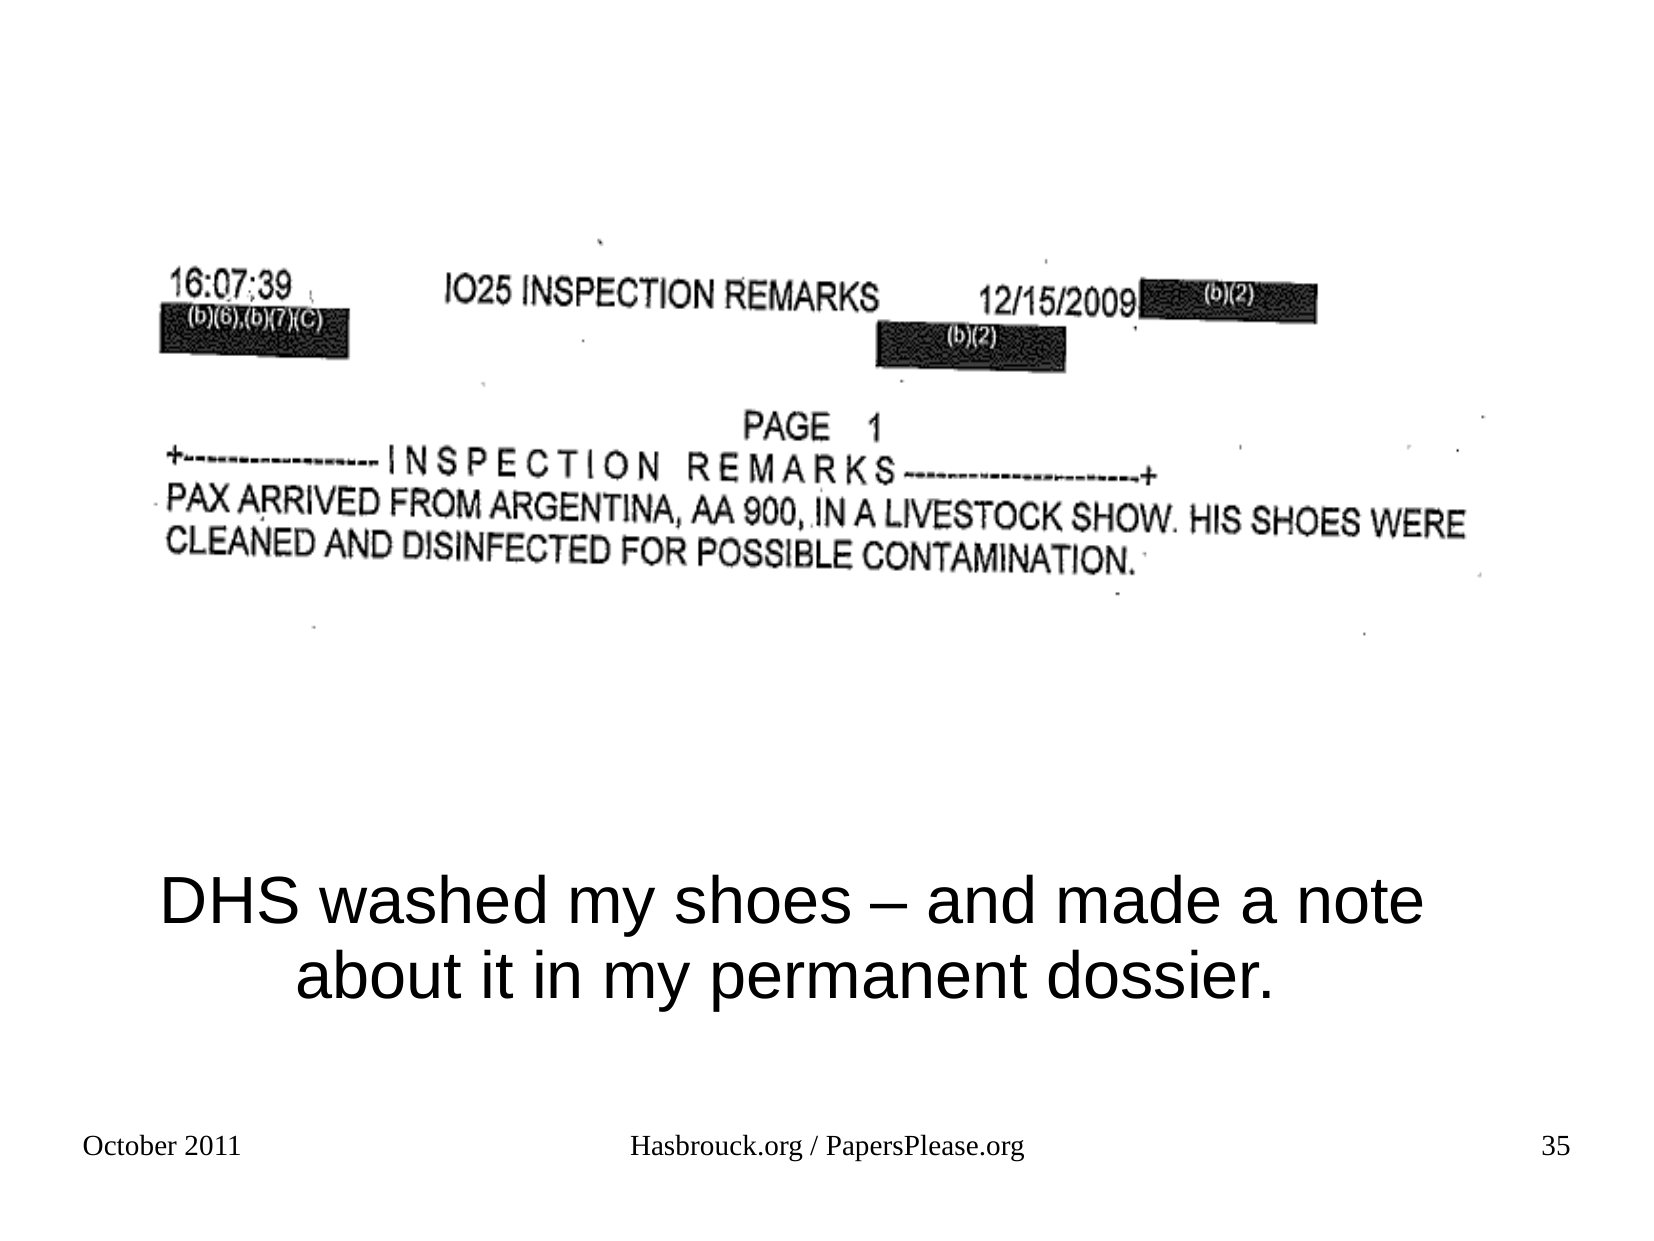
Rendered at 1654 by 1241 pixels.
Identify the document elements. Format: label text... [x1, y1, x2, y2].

subtitle DHS washed my shoes – and made a note about it in my permanent dossier. [49, 0, 1538, 1013]
picture [112, 224, 1501, 638]
